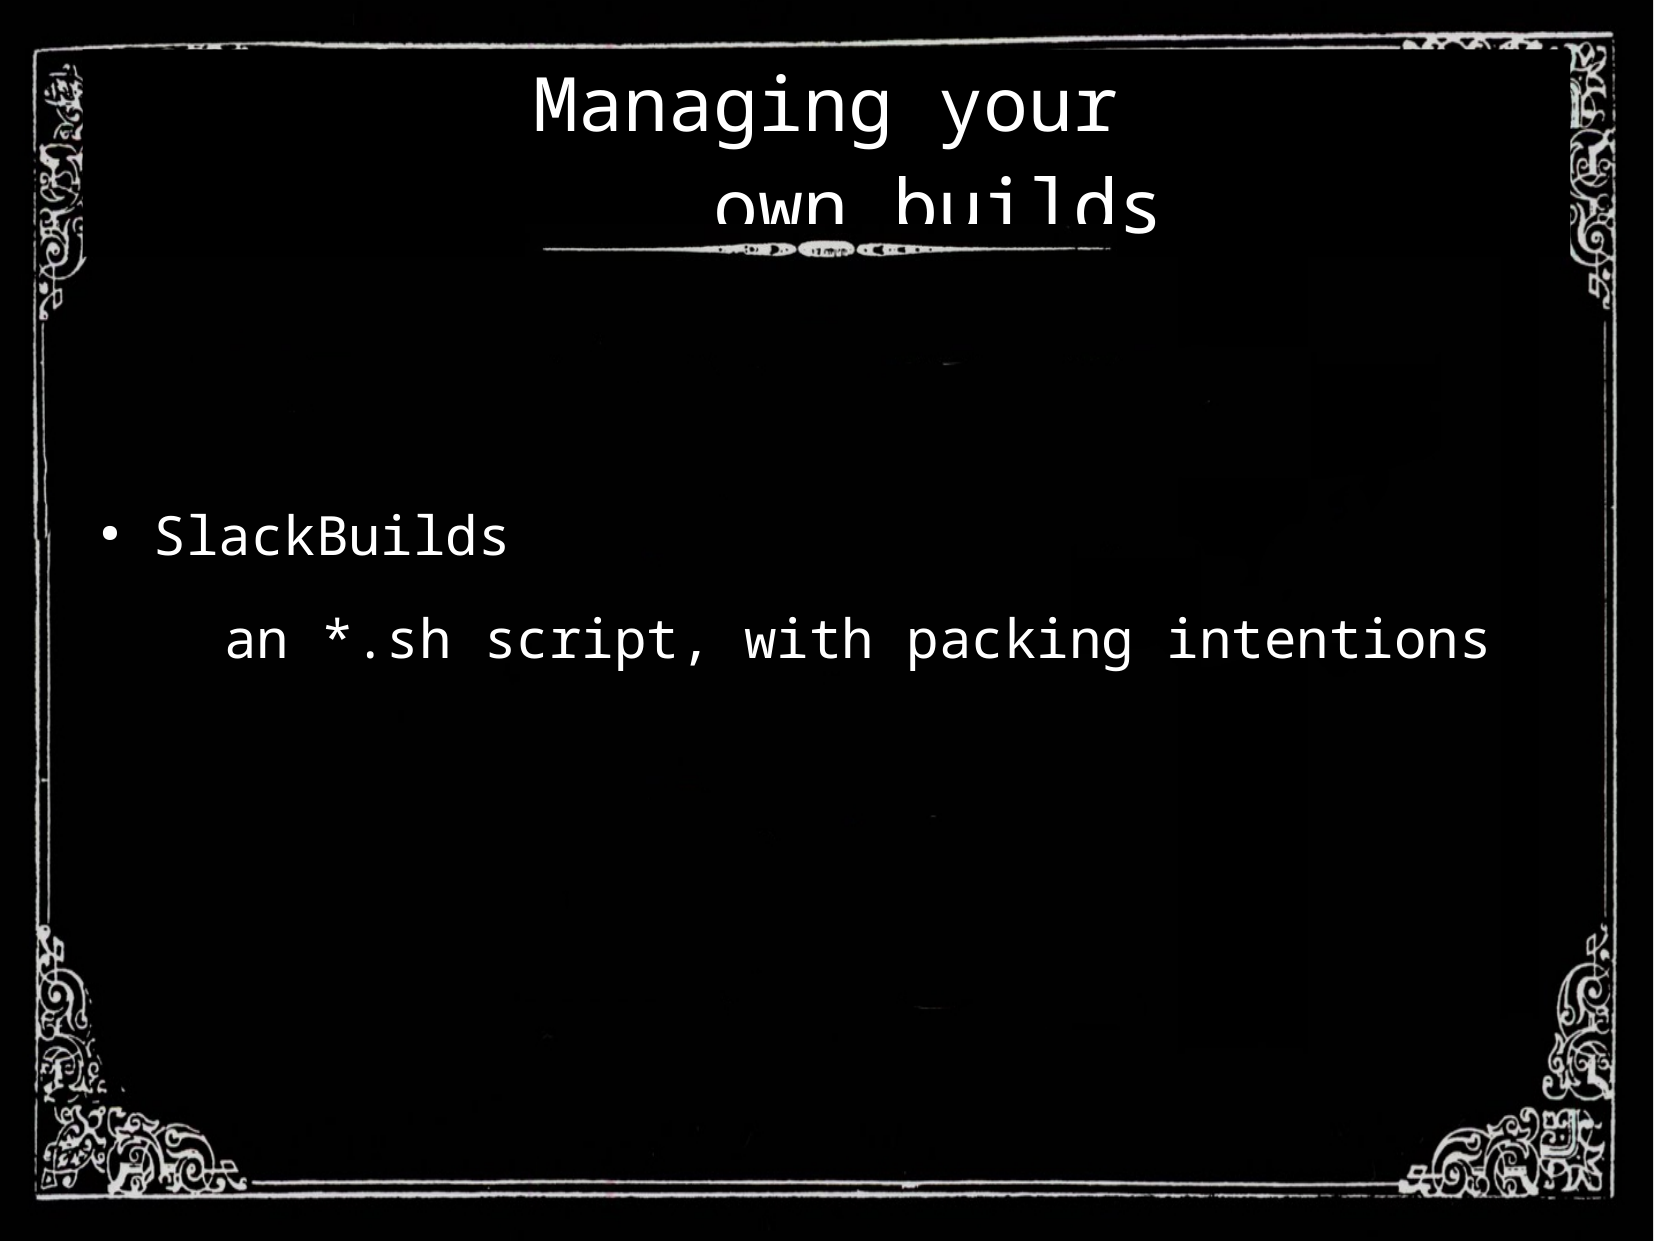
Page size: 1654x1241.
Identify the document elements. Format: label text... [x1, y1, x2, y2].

picture [0, 0, 1654, 1241]
list SlackBuilds an *.sh script, with packing intentions [82, 290, 1501, 1109]
title Managing your own builds [82, 49, 1571, 257]
